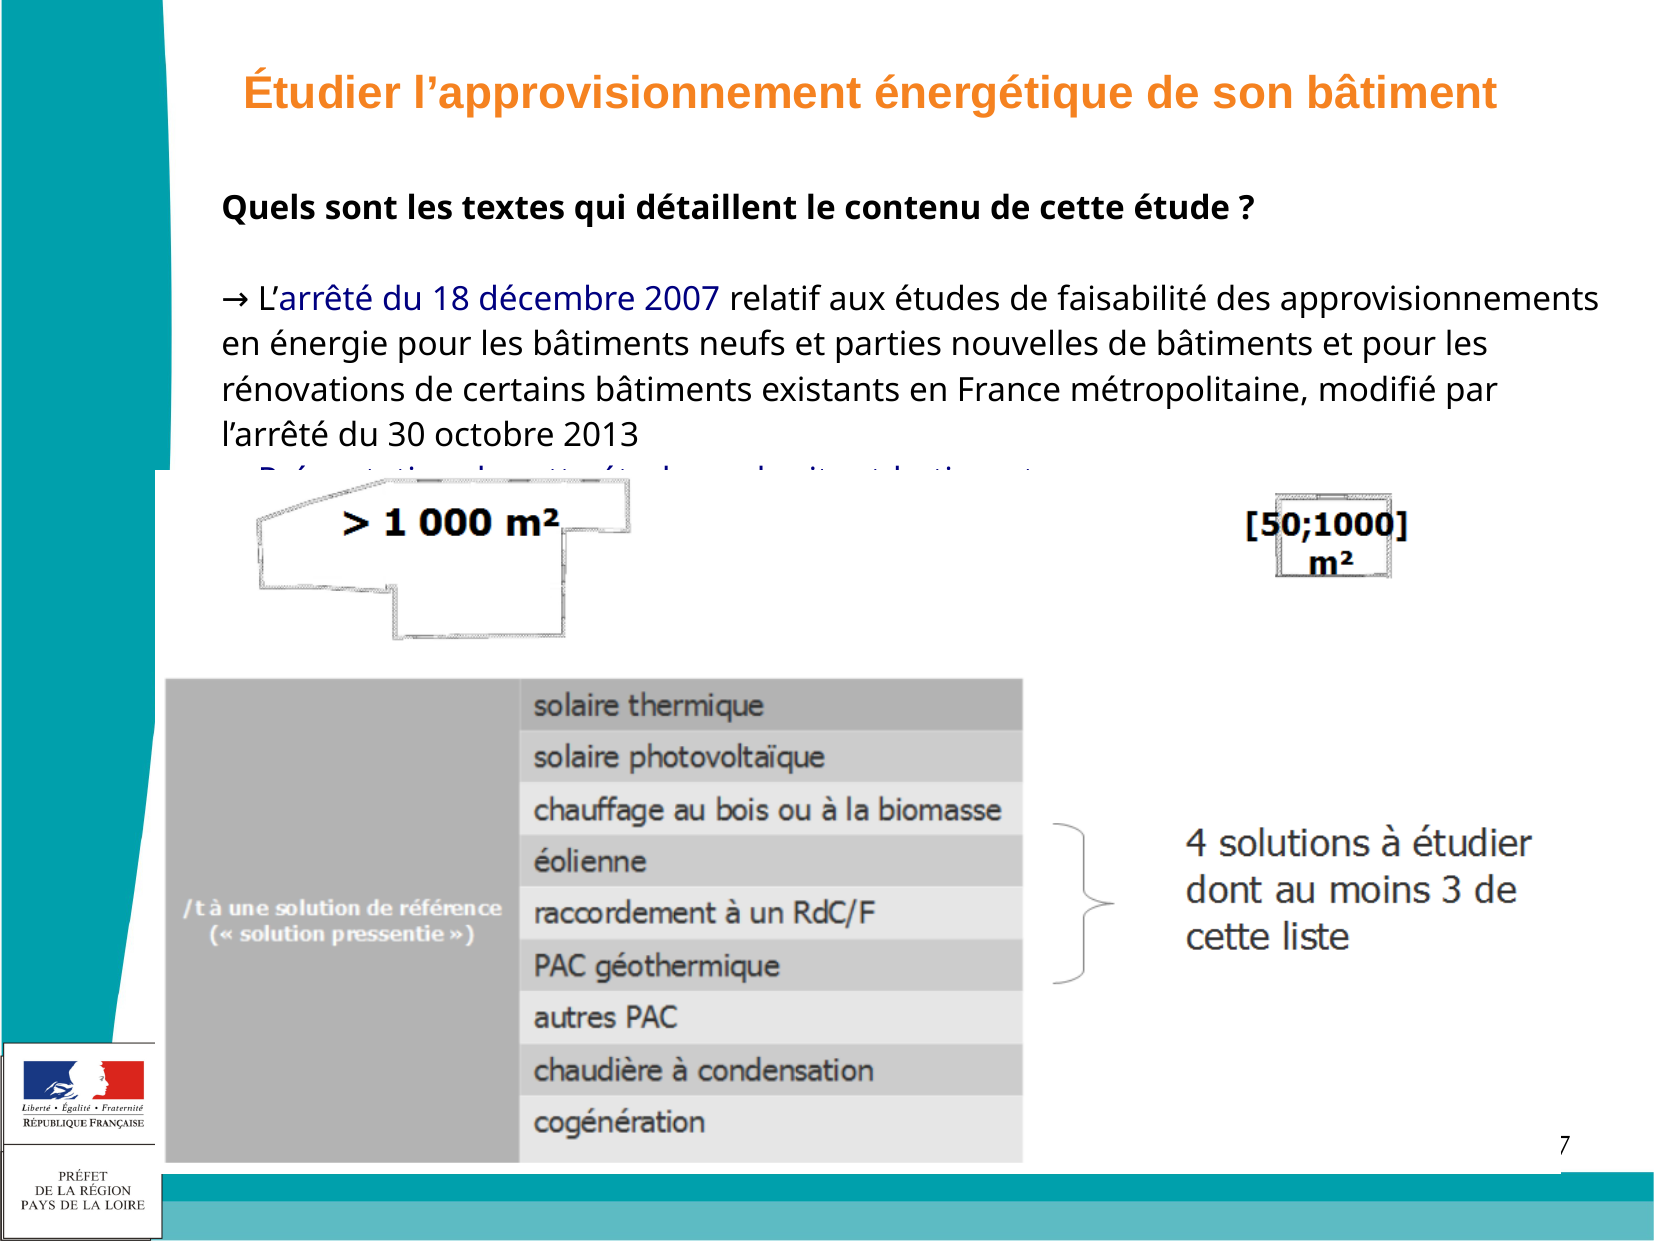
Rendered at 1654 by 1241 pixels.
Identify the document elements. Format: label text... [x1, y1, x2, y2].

text_box Quels sont les textes qui détaillent le contenu de cette étude ? → L’arrêté du 18 décembre 2007 relatif aux études de faisabilité des approvisionnements en énergie pour les bâtiments neufs et parties nouvelles de bâtiments et pour les rénovations de certains bâtiments existants en France métropolitaine, modifié par l’arrêté du 30 octobre 2013 → Présentation de cette étude sur le site rt-batiment [206, 177, 1625, 392]
picture [0, 0, 1654, 1241]
text_box Étudier l’approvisionnement énergétique de son bâtiment [206, 59, 1536, 177]
